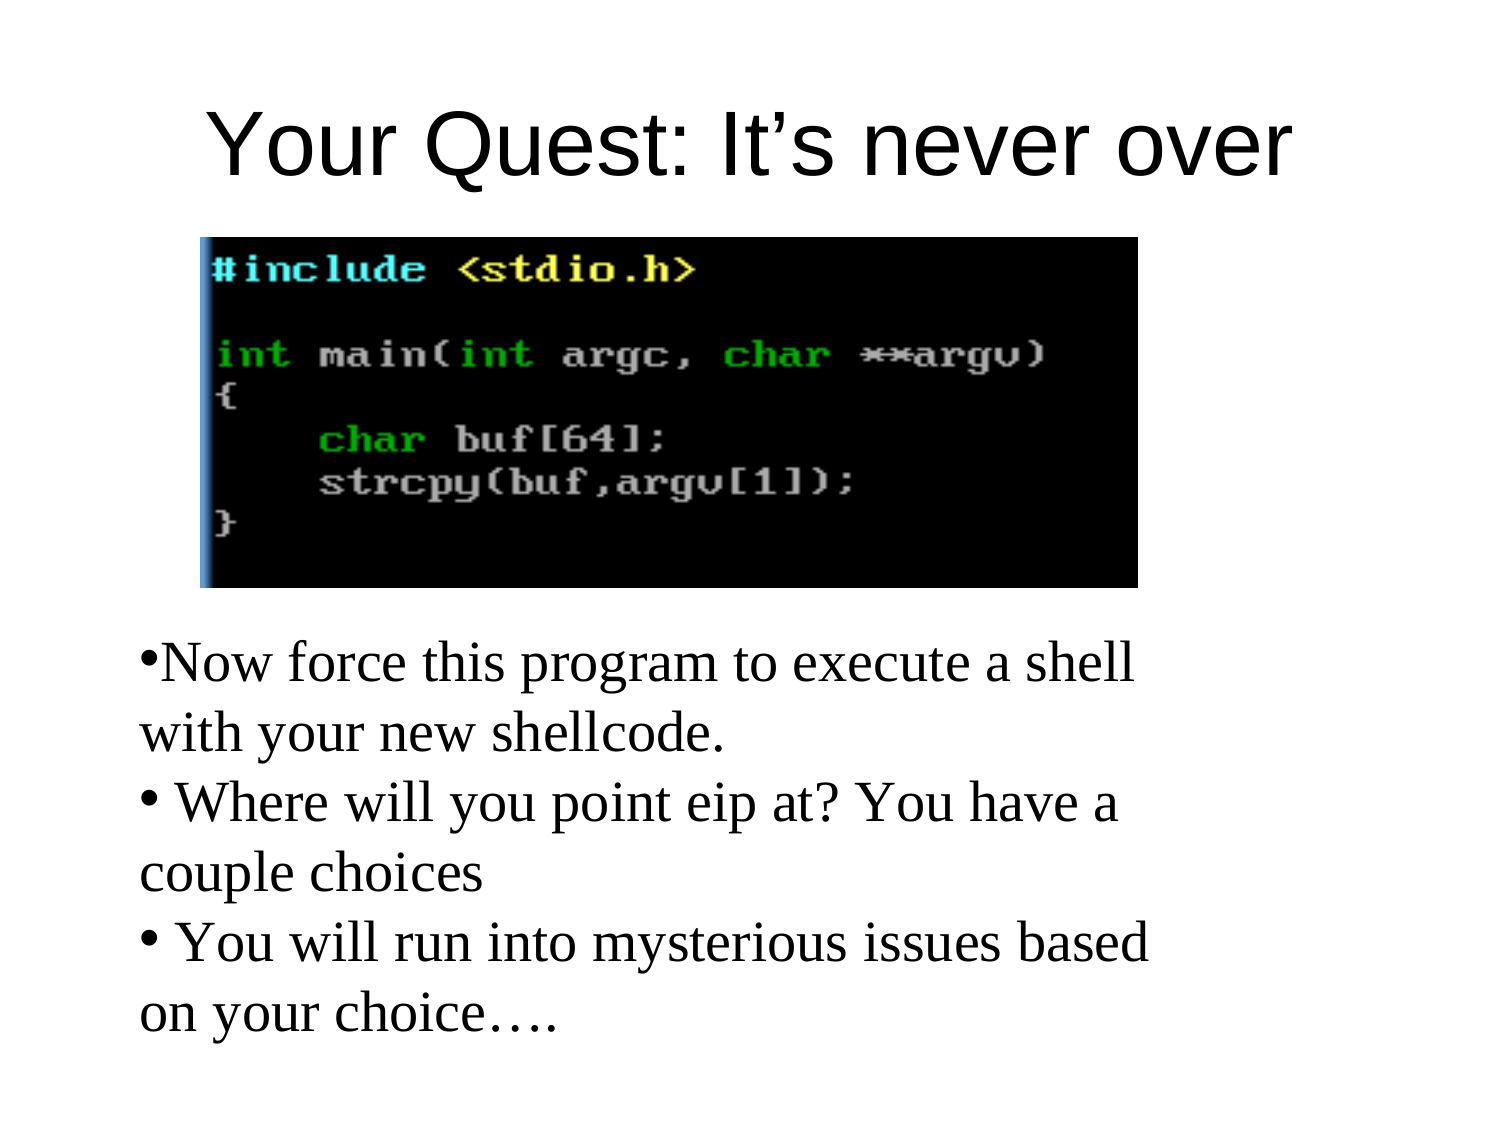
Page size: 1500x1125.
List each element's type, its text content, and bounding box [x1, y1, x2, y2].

text_box Now force this program to execute a shell with your new shellcode. Where will you point eip at? You have a couple choices You will run into mysterious issues based on your choice…. [124, 615, 1201, 1121]
title Your Quest: It’s never over [75, 45, 1426, 233]
text_box [200, 237, 1138, 588]
